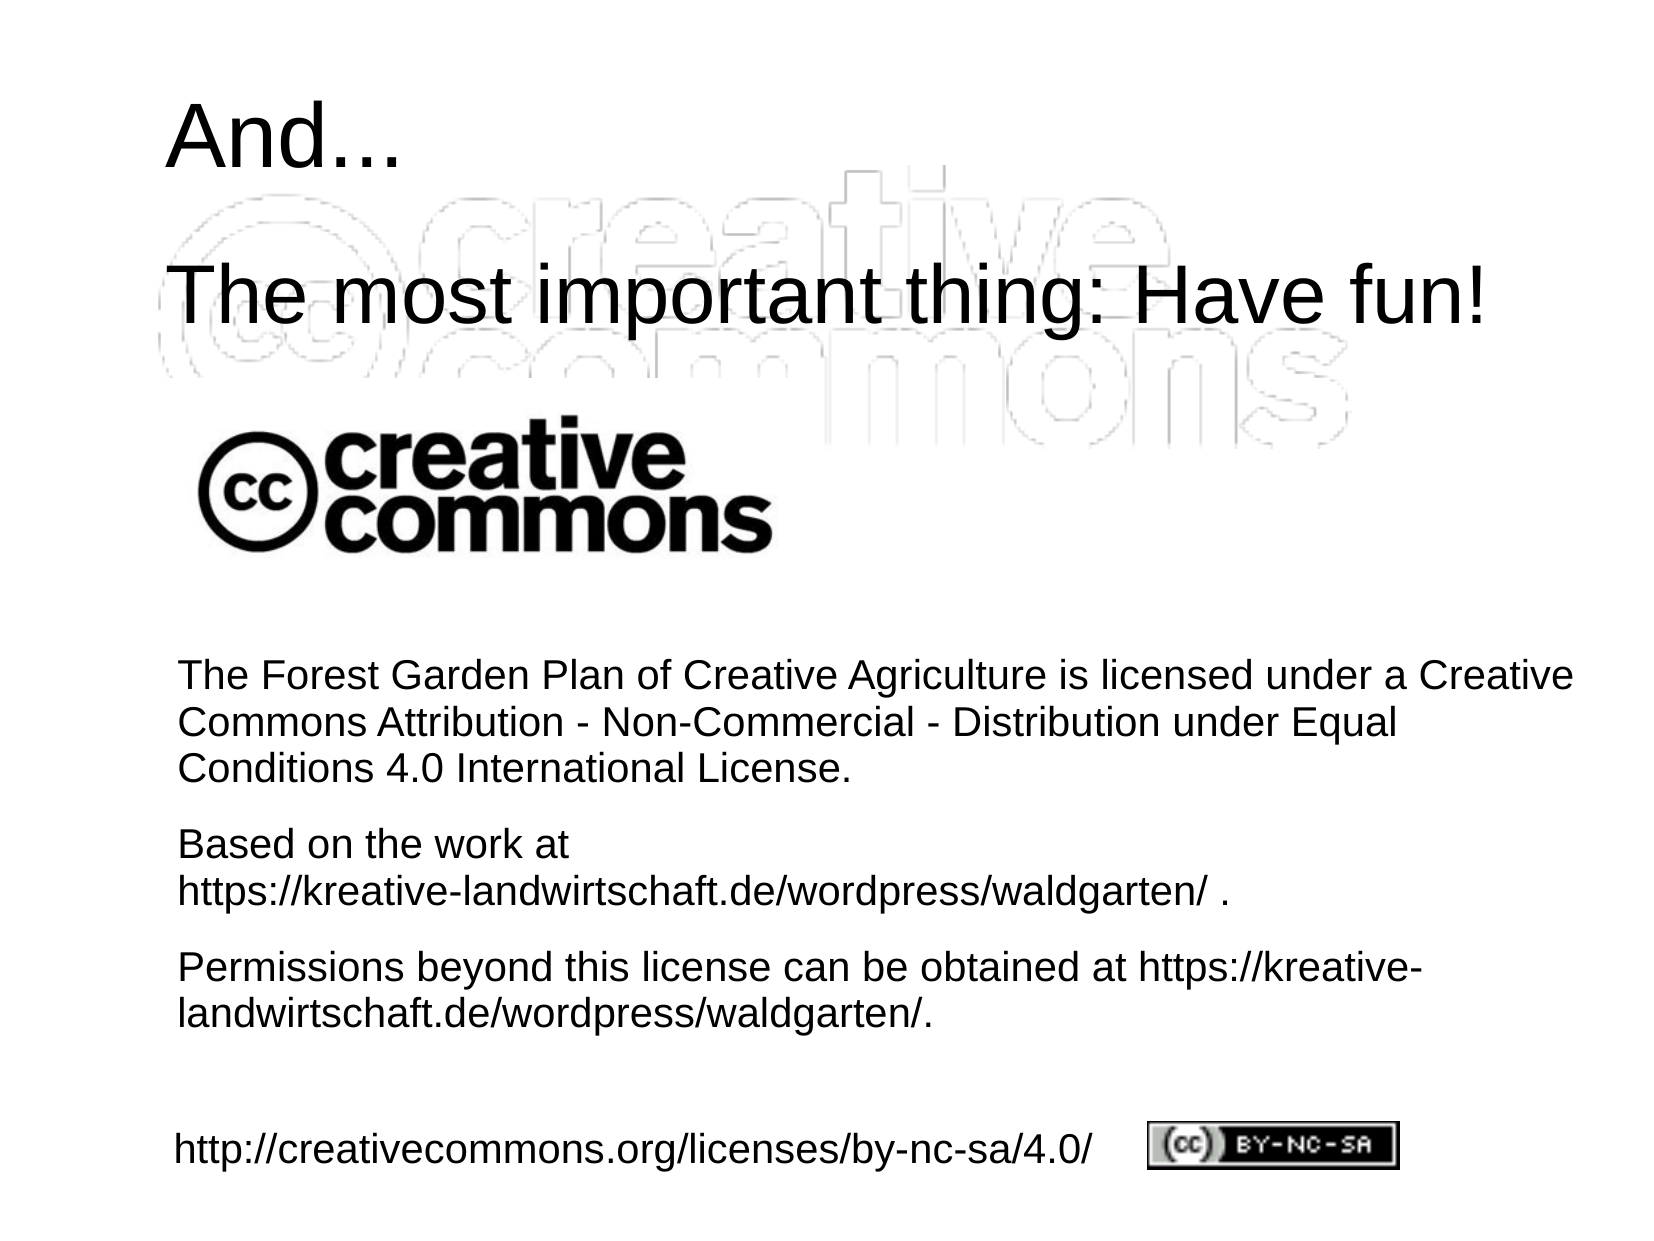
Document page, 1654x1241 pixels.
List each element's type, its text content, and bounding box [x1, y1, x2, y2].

list The Forest Garden Plan of Creative Agriculture is licensed under a Creative Commons Attribution - Non-Commercial - Distribution under Equal Conditions 4.0 International License. Based on the work at https://kreative-landwirtschaft.de/wordpress/waldgarten/ . Permissions beyond this license can be obtained at https://kreative-landwirtschaft.de/wordpress/waldgarten/. [106, 652, 1595, 1241]
picture [1147, 1121, 1400, 1170]
text_box And... The most important thing: Have fun! [165, 84, 1571, 342]
picture [157, 165, 1352, 615]
